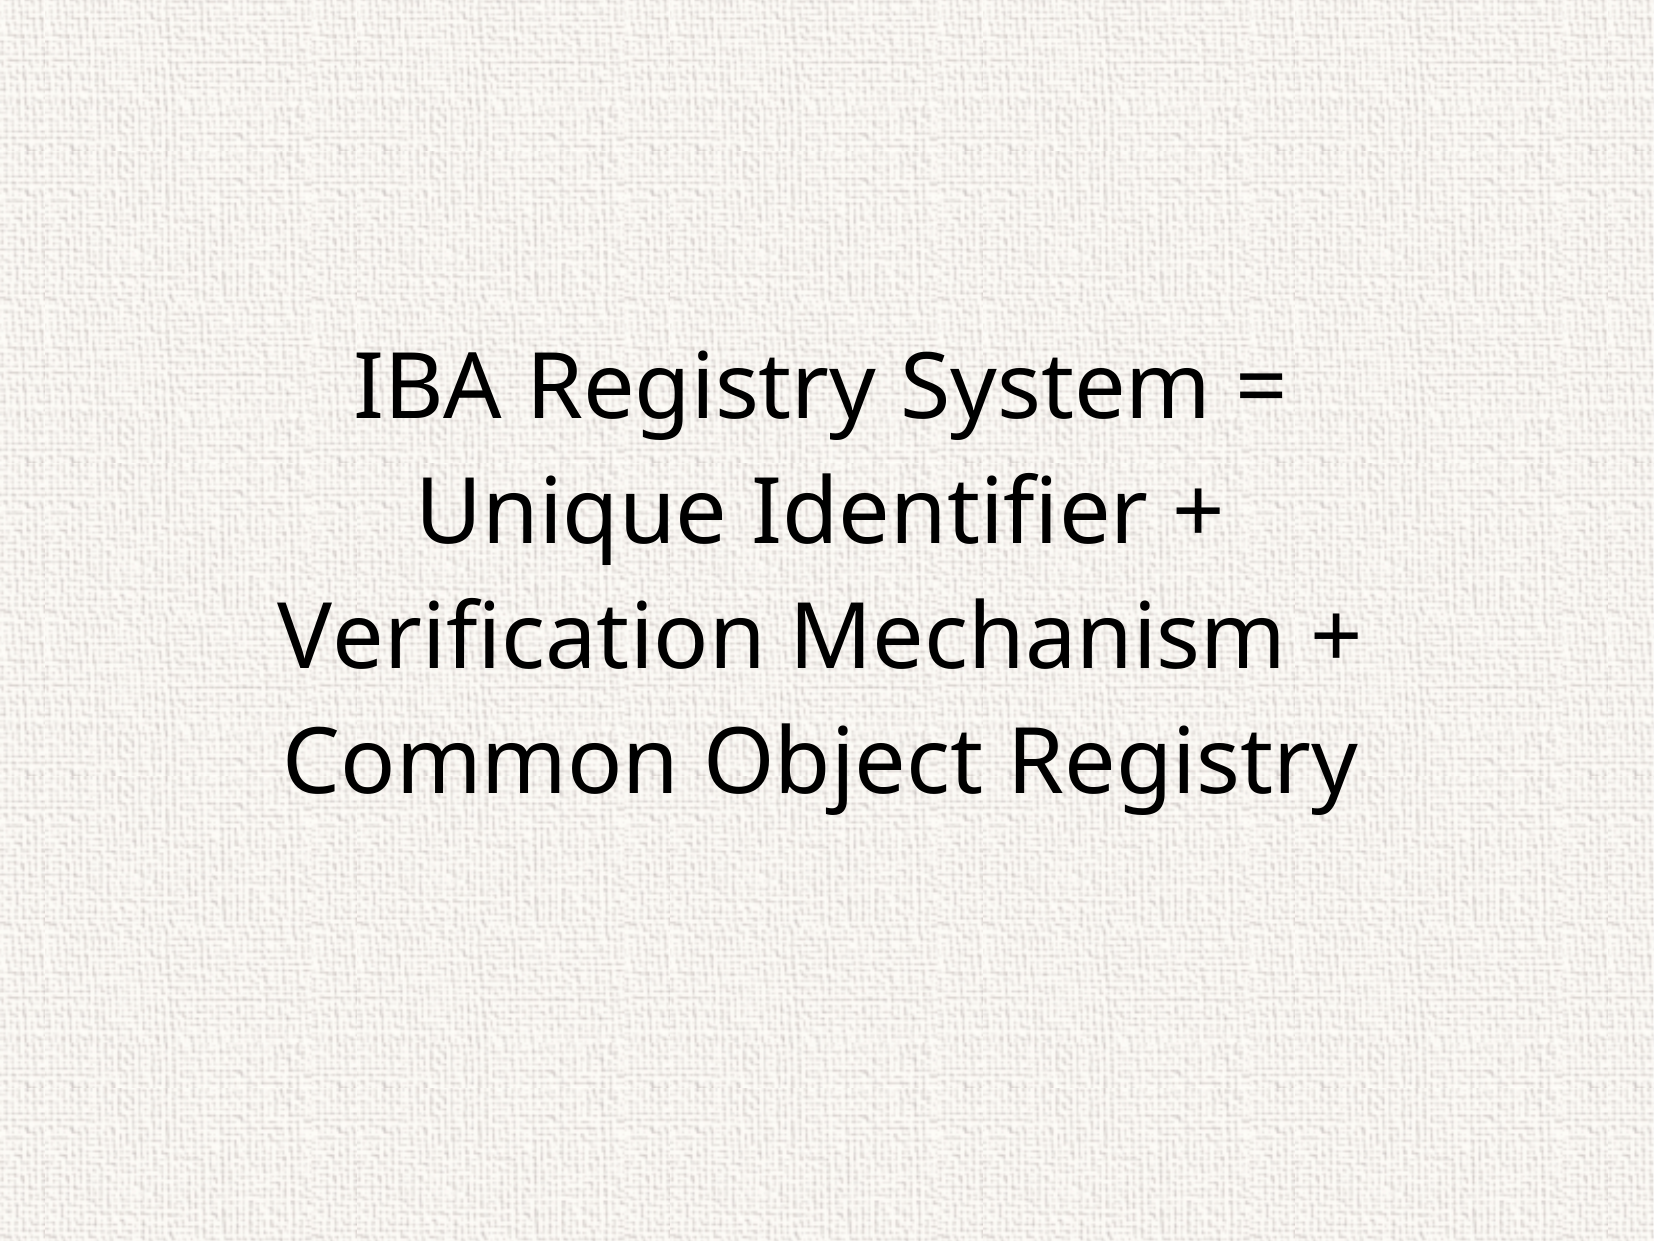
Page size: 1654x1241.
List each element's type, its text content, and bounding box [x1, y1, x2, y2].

picture [0, 0, 1654, 1241]
title IBA Registry System = Unique Identifier + Verification Mechanism + Common Object Registry [88, 138, 1577, 1004]
